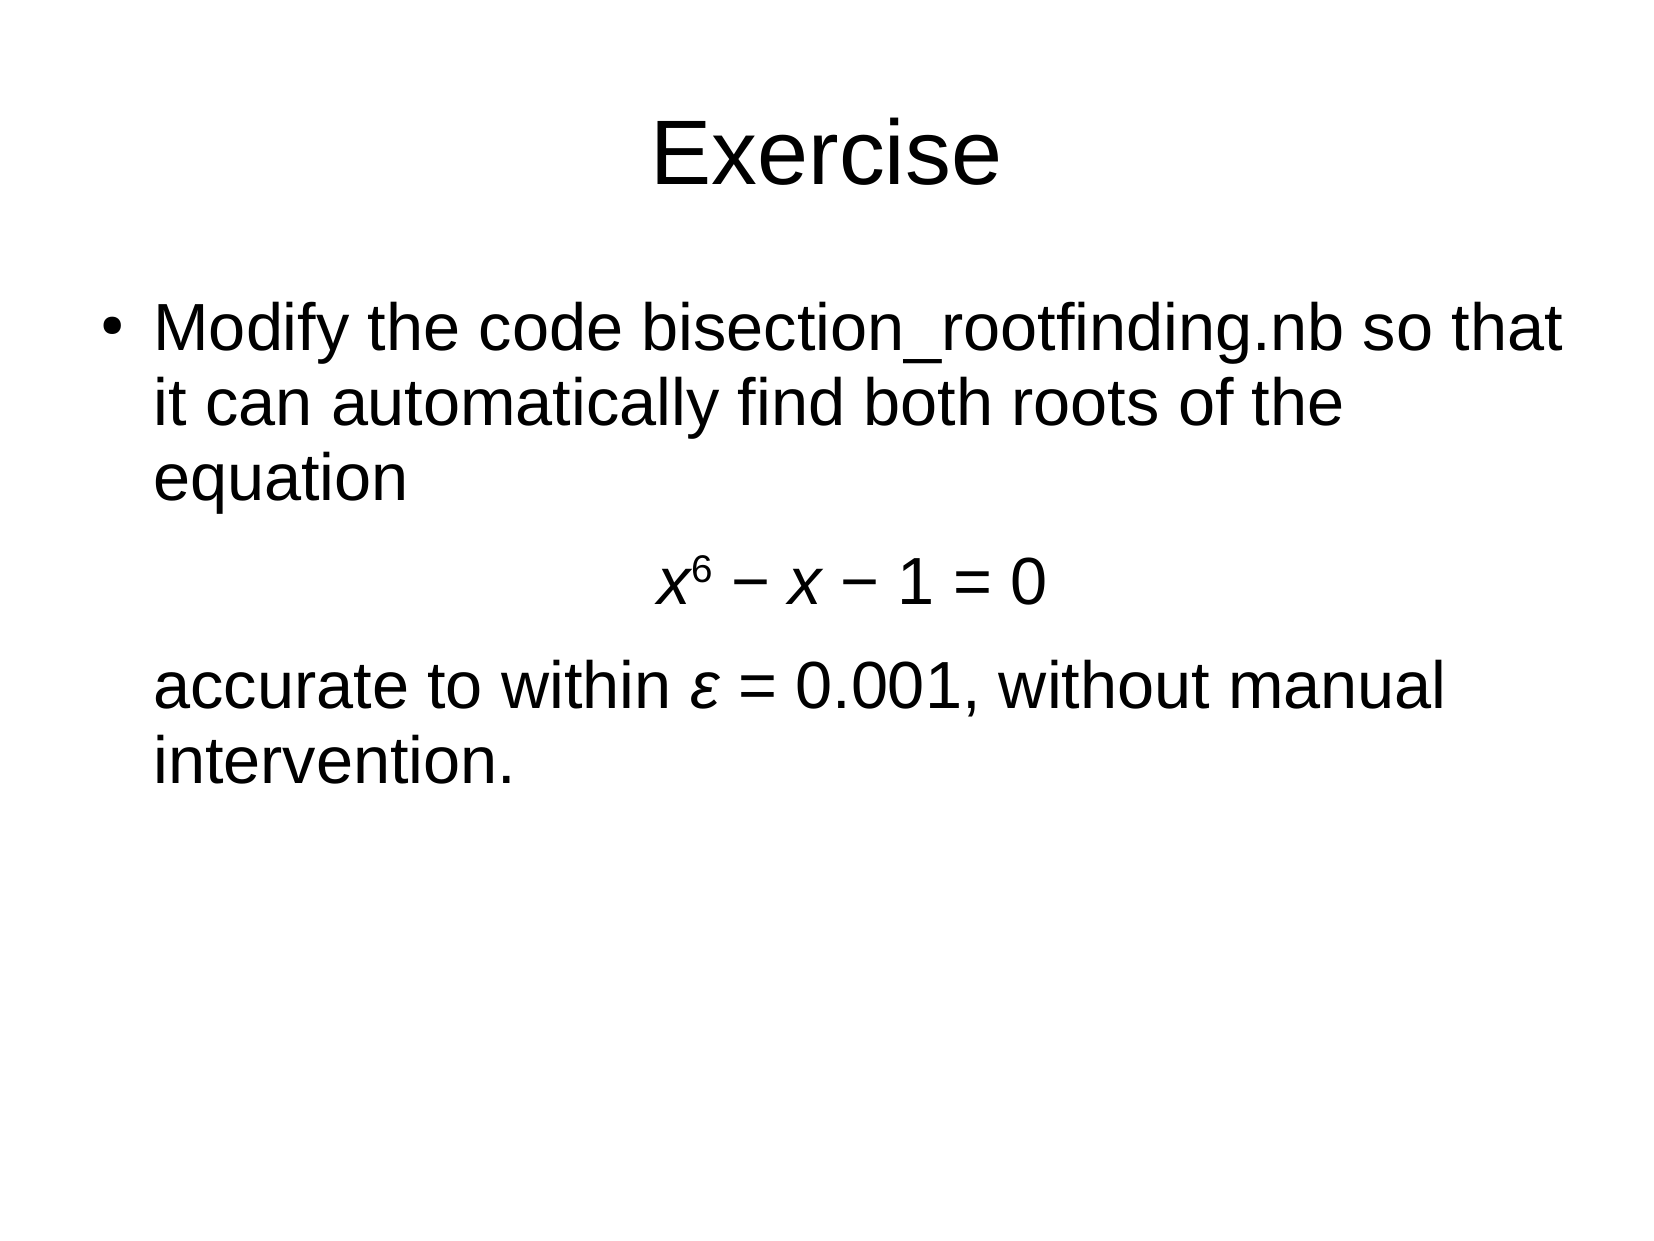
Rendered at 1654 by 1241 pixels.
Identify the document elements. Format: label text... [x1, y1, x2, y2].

list Modify the code bisection_rootfinding.nb so that it can automatically find both roots of the equation x6 − x − 1 = 0 accurate to within ε = 0.001, without manual intervention. [82, 290, 1571, 1010]
title Exercise [82, 49, 1571, 257]
